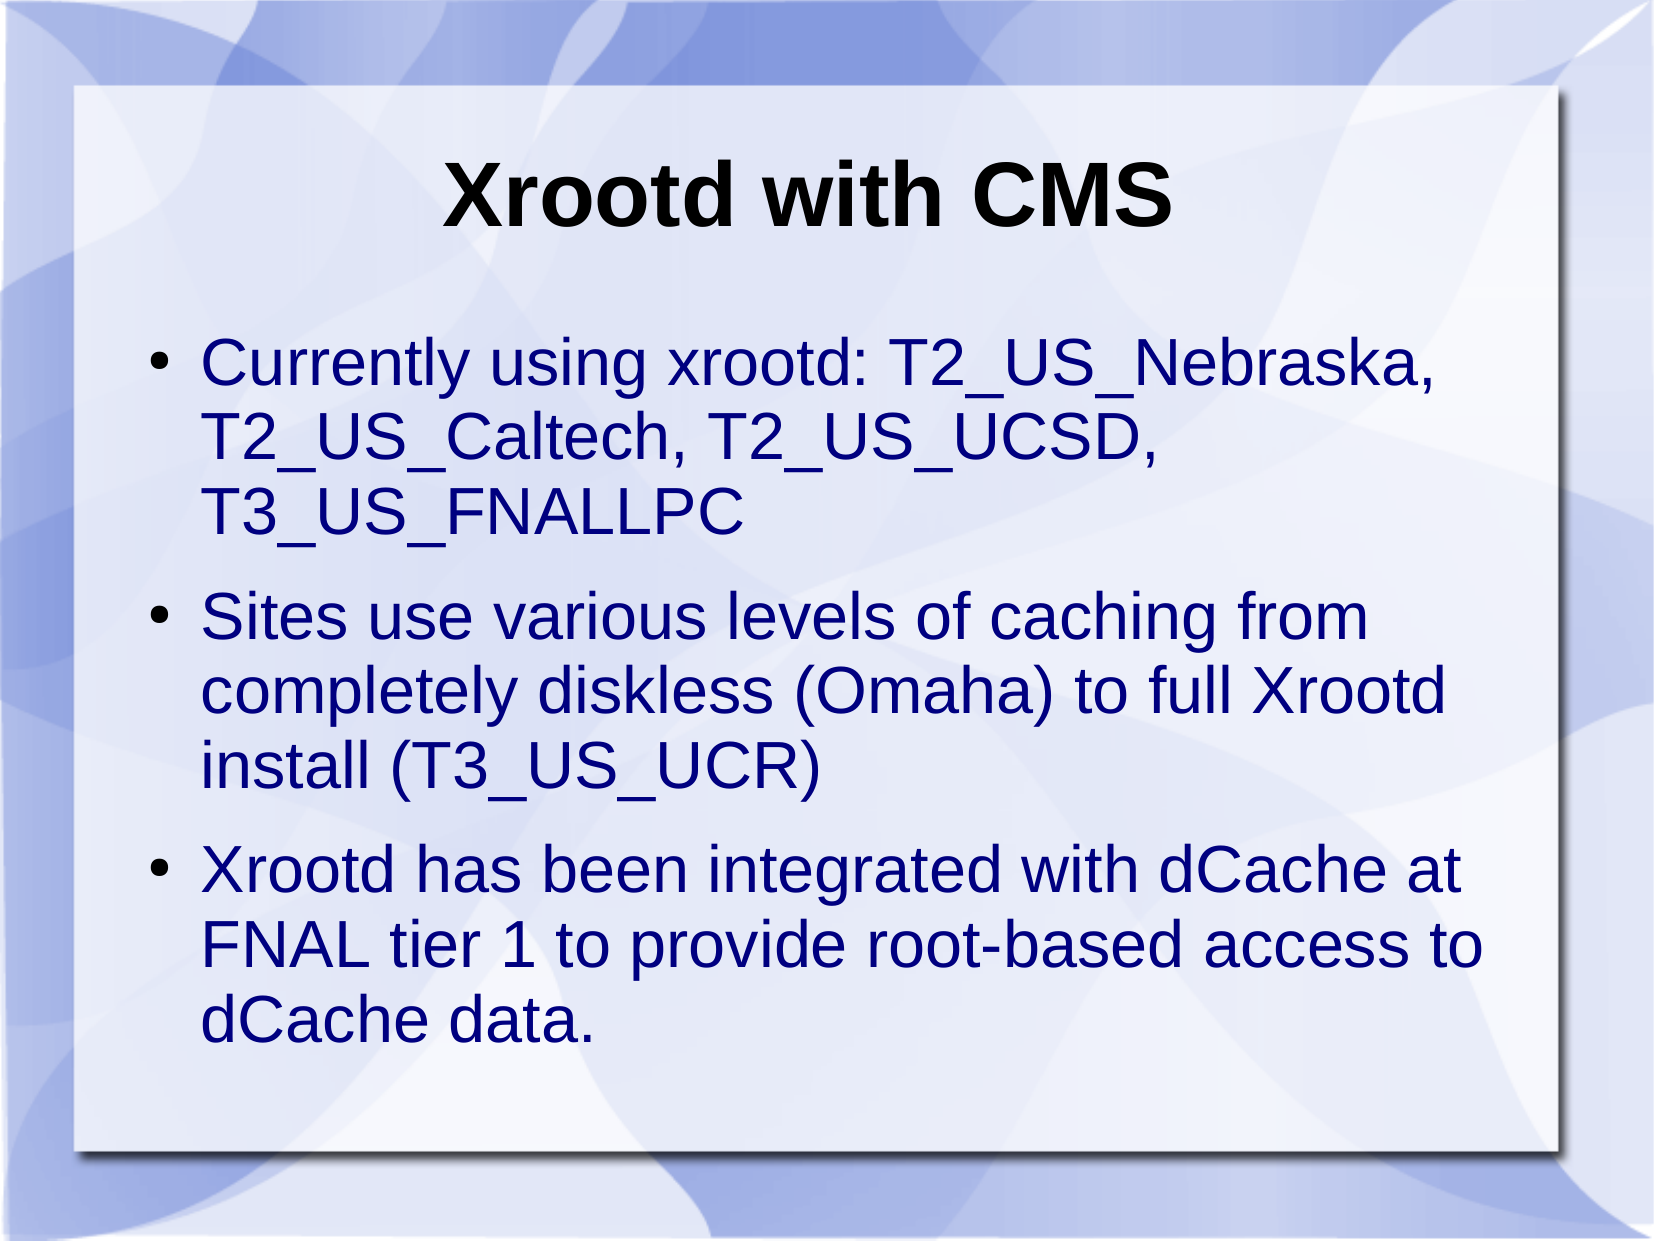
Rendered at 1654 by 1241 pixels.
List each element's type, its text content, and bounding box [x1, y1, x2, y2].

list Currently using xrootd: T2_US_Nebraska, T2_US_Caltech, T2_US_UCSD, T3_US_FNALLPC Sites use various levels of caching from completely diskless (Omaha) to full Xrootd install (T3_US_UCR) Xrootd has been integrated with dCache at FNAL tier 1 to provide root-based access to dCache data. [129, 324, 1489, 1217]
picture [0, 0, 1654, 1241]
title Xrootd with CMS [82, 98, 1536, 291]
